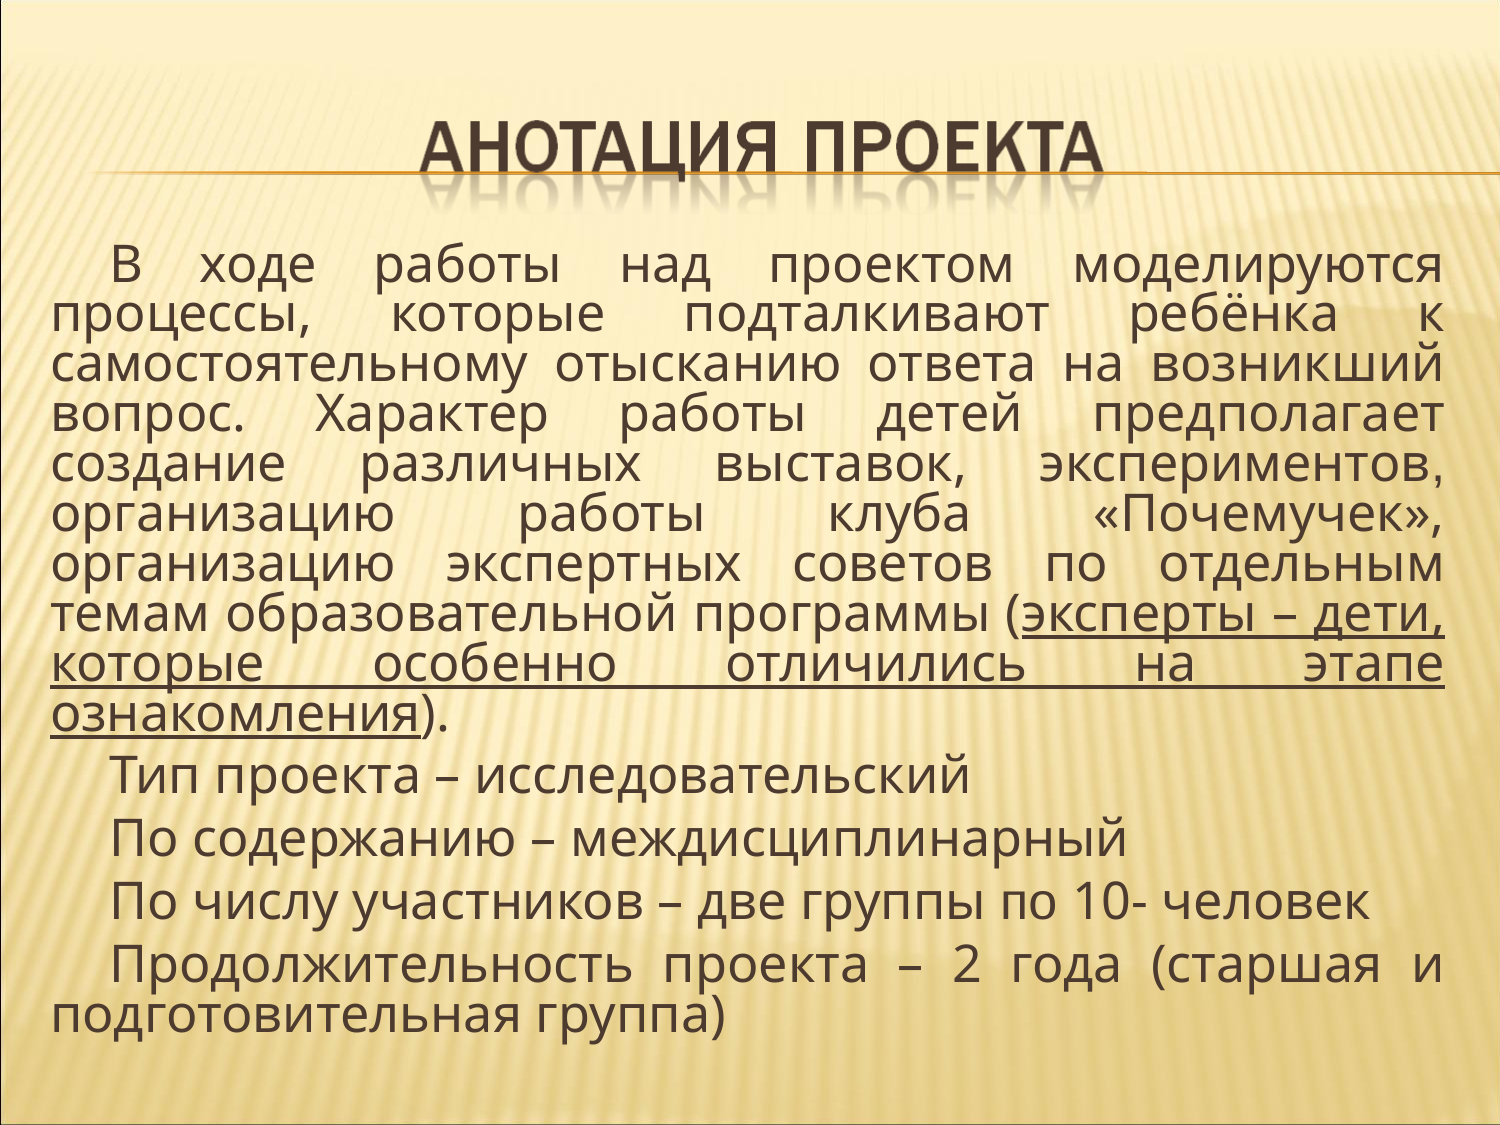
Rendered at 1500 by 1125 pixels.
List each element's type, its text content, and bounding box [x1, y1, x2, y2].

list В ходе работы над проектом моделируются процессы, которые подталкивают ребёнка к самостоятельному отысканию ответа на возникший вопрос. Характер работы детей предполагает создание различных выставок, экспериментов, организацию работы клуба «Почемучек», организацию экспертных советов по отдельным темам образовательной программы (эксперты – дети, которые особенно отличились на этапе ознакомления). Тип проекта – исследовательский По содержанию – междисциплинарный По числу участников – две группы по 10- человек Продолжительность проекта – 2 года (старшая и подготовительная группа) [35, 234, 1461, 977]
picture [0, 0, 1500, 1125]
text_box [48, 73, 1477, 264]
